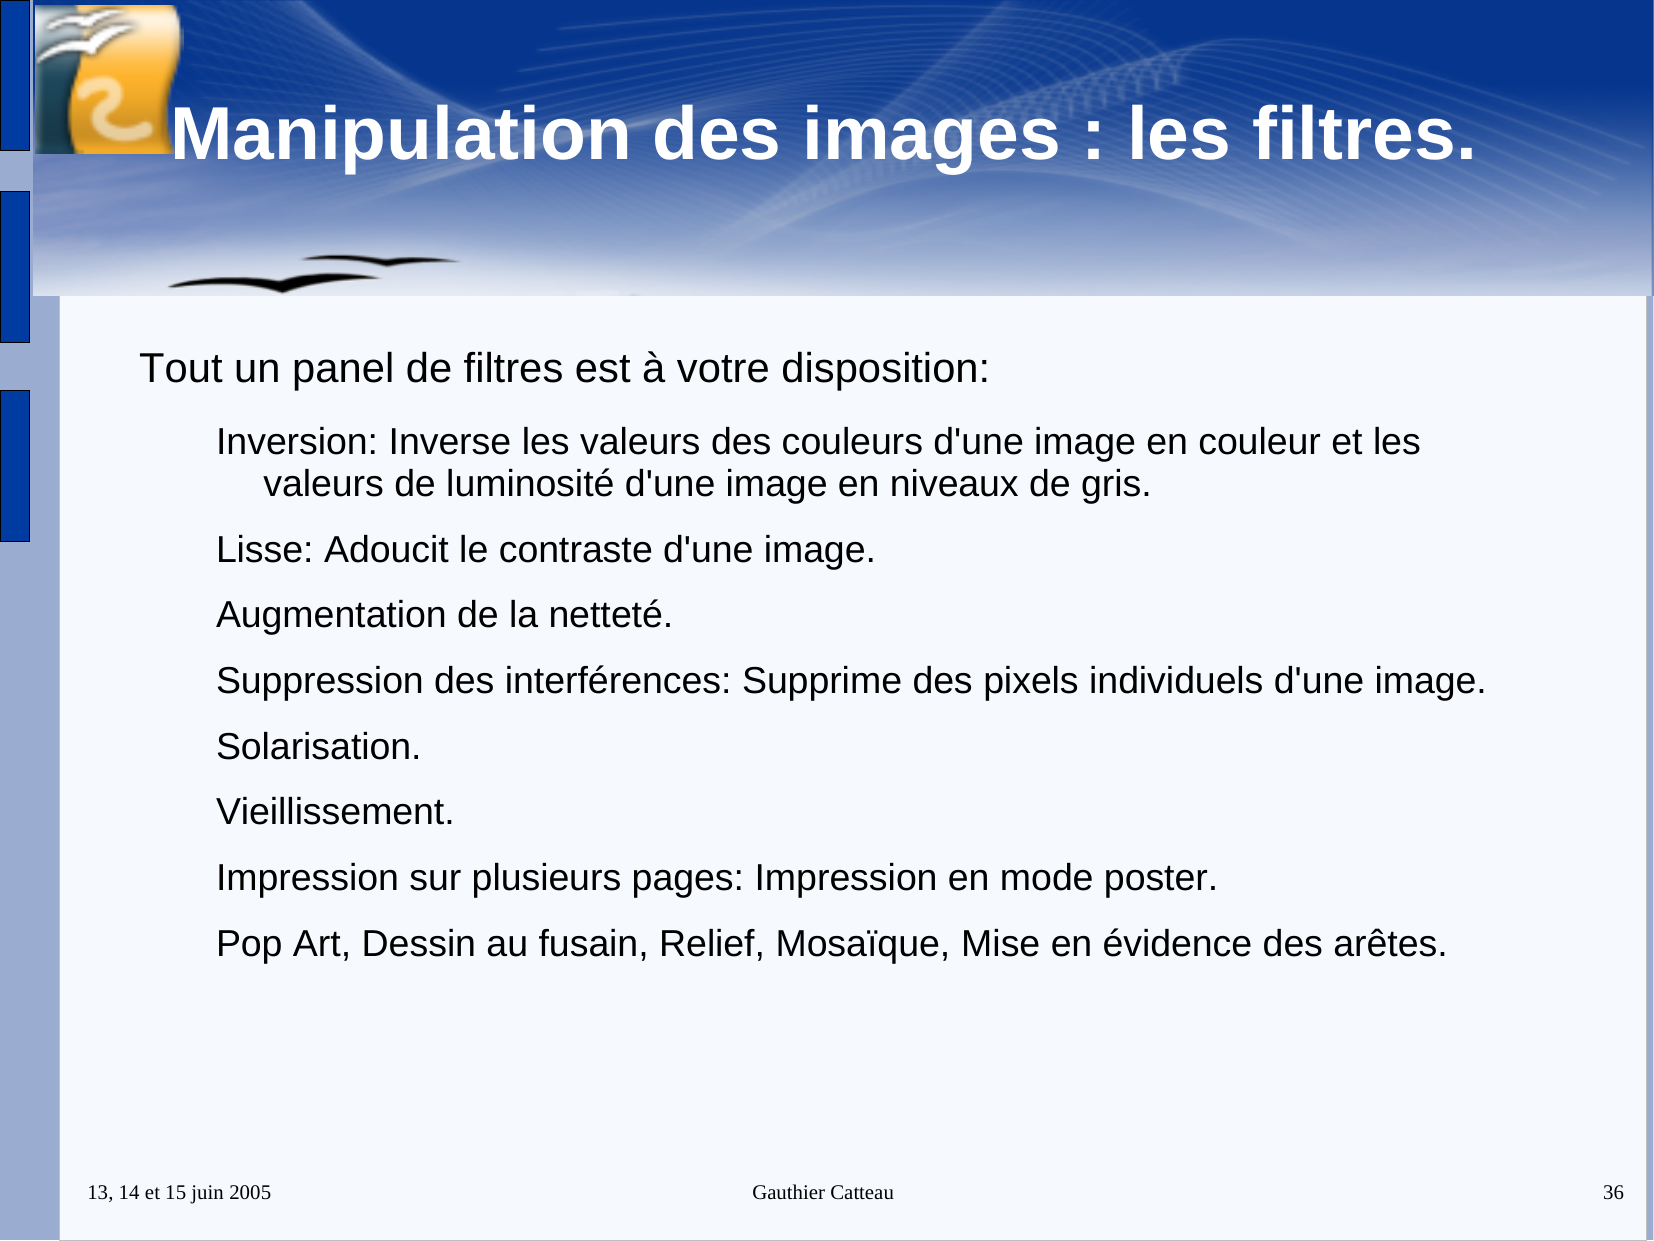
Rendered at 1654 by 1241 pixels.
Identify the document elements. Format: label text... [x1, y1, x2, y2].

picture [33, 0, 1654, 296]
list Tout un panel de filtres est à votre disposition: Inversion: Inverse les valeurs des couleurs d'une image en couleur et les valeurs de luminosité d'une image en niveaux de gris. Lisse: Adoucit le contraste d'une image. Augmentation de la netteté. Suppression des interférences: Supprime des pixels individuels d'une image. Solarisation. Vieillissement. Impression sur plusieurs pages: Impression en mode poster. Pop Art, Dessin au fusain, Relief, Mosaïque, Mise en évidence des arêtes. [121, 344, 1534, 1127]
title Manipulation des images : les filtres. [118, 29, 1531, 237]
